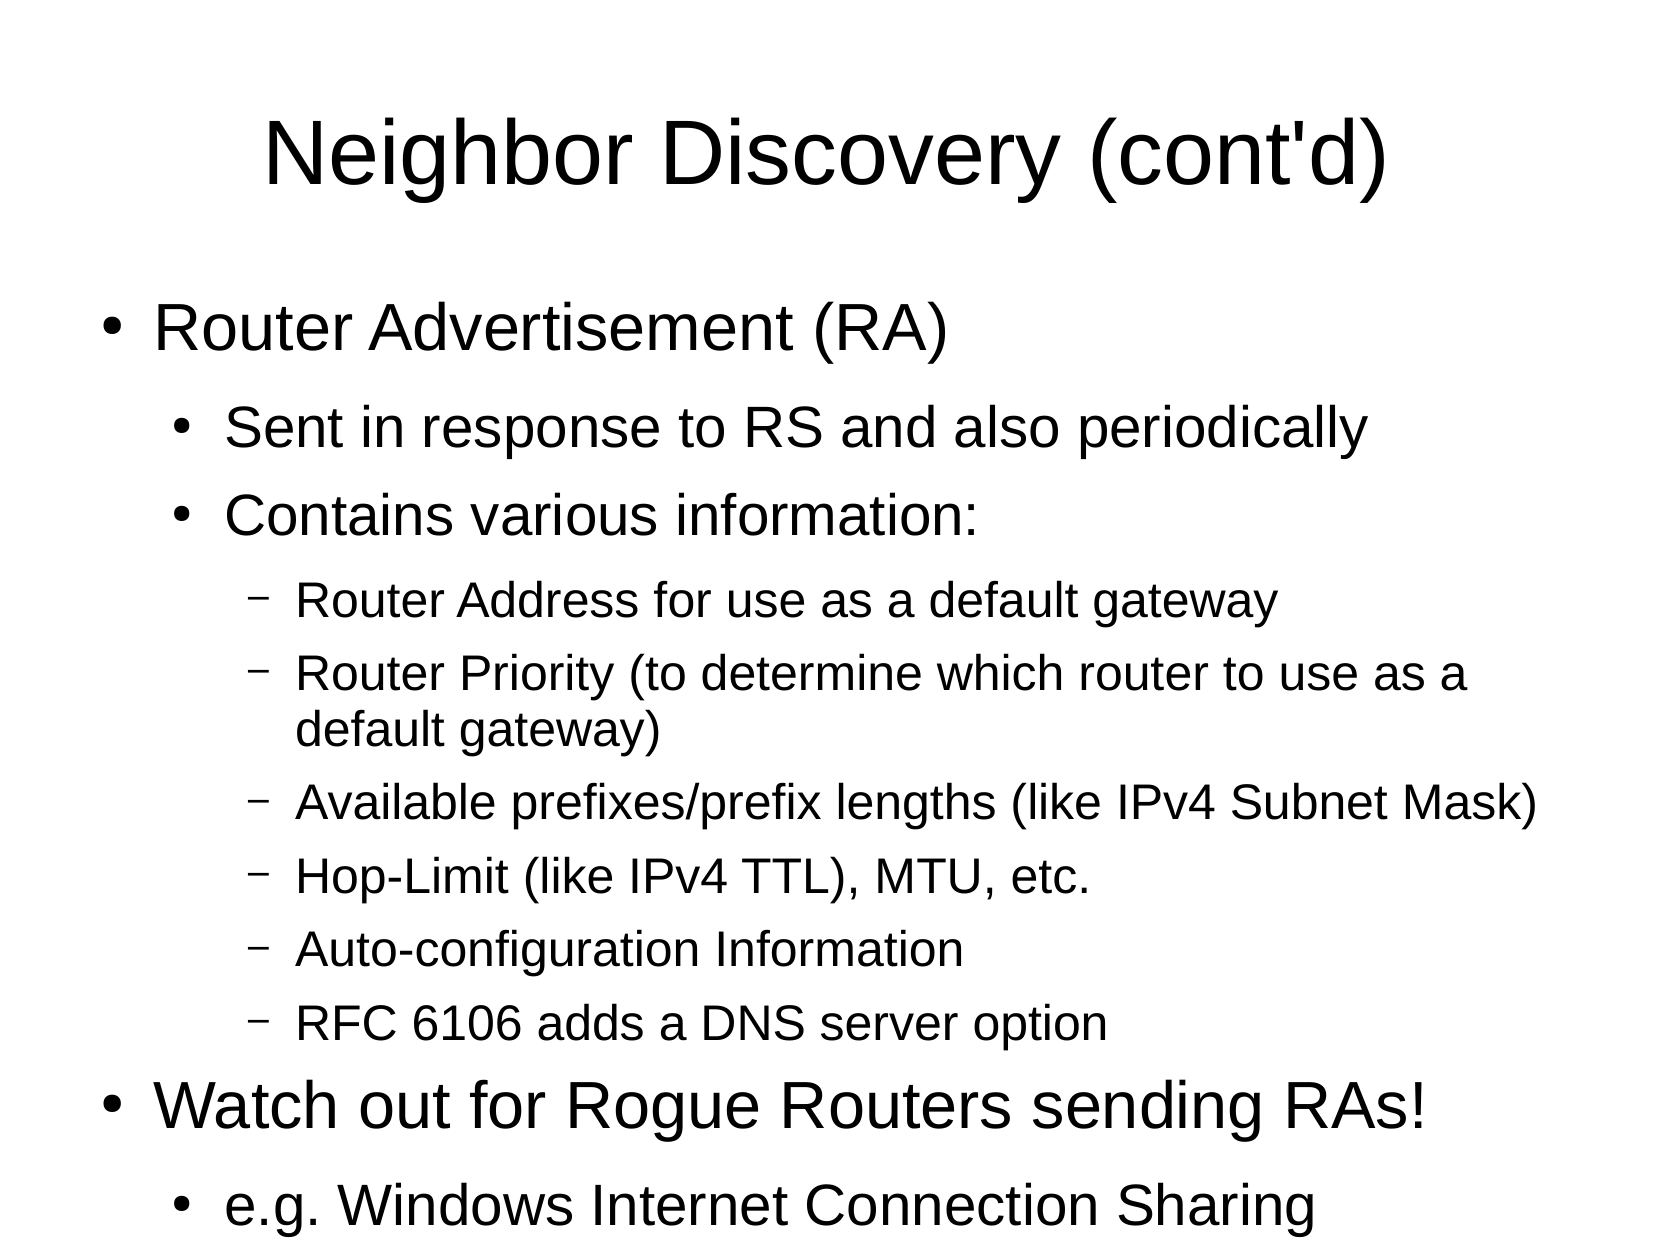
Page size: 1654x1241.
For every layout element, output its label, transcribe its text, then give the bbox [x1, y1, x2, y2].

list Router Advertisement (RA) Sent in response to RS and also periodically Contains various information: Router Address for use as a default gateway Router Priority (to determine which router to use as a default gateway) Available prefixes/prefix lengths (like IPv4 Subnet Mask) Hop-Limit (like IPv4 TTL), MTU, etc. Auto-configuration Information RFC 6106 adds a DNS server option Watch out for Rogue Routers sending RAs! e.g. Windows Internet Connection Sharing [82, 290, 1571, 1238]
title Neighbor Discovery (cont'd) [82, 56, 1571, 250]
